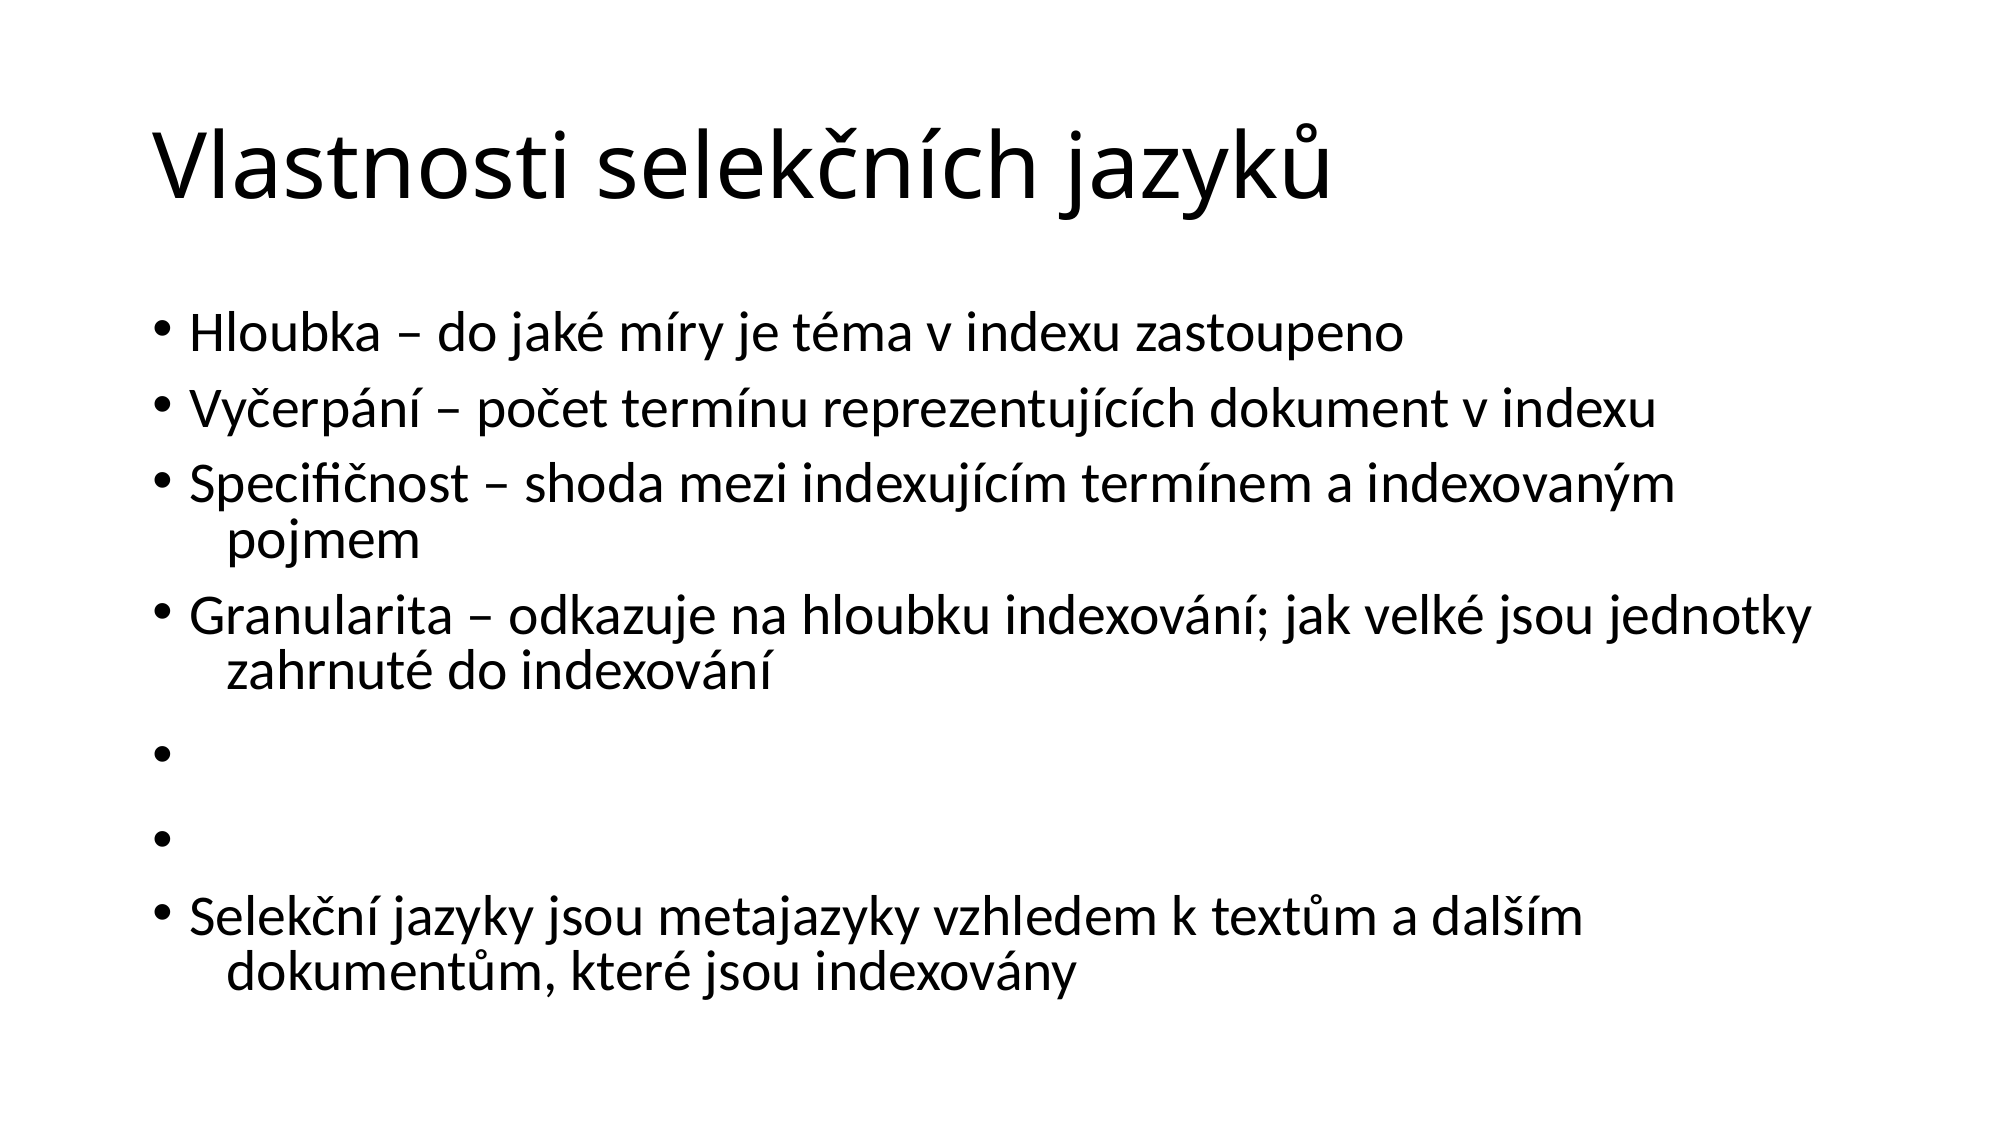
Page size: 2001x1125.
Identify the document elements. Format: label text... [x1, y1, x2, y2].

list Hloubka – do jaké míry je téma v indexu zastoupeno Vyčerpání – počet termínu reprezentujících dokument v indexu Specifičnost – shoda mezi indexujícím termínem a indexovaným pojmem Granularita – odkazuje na hloubku indexování; jak velké jsou jednotky zahrnuté do indexování Selekční jazyky jsou metajazyky vzhledem k textům a dalším dokumentům, které jsou indexovány [137, 299, 1863, 1014]
title Vlastnosti selekčních jazyků [137, 59, 1863, 278]
